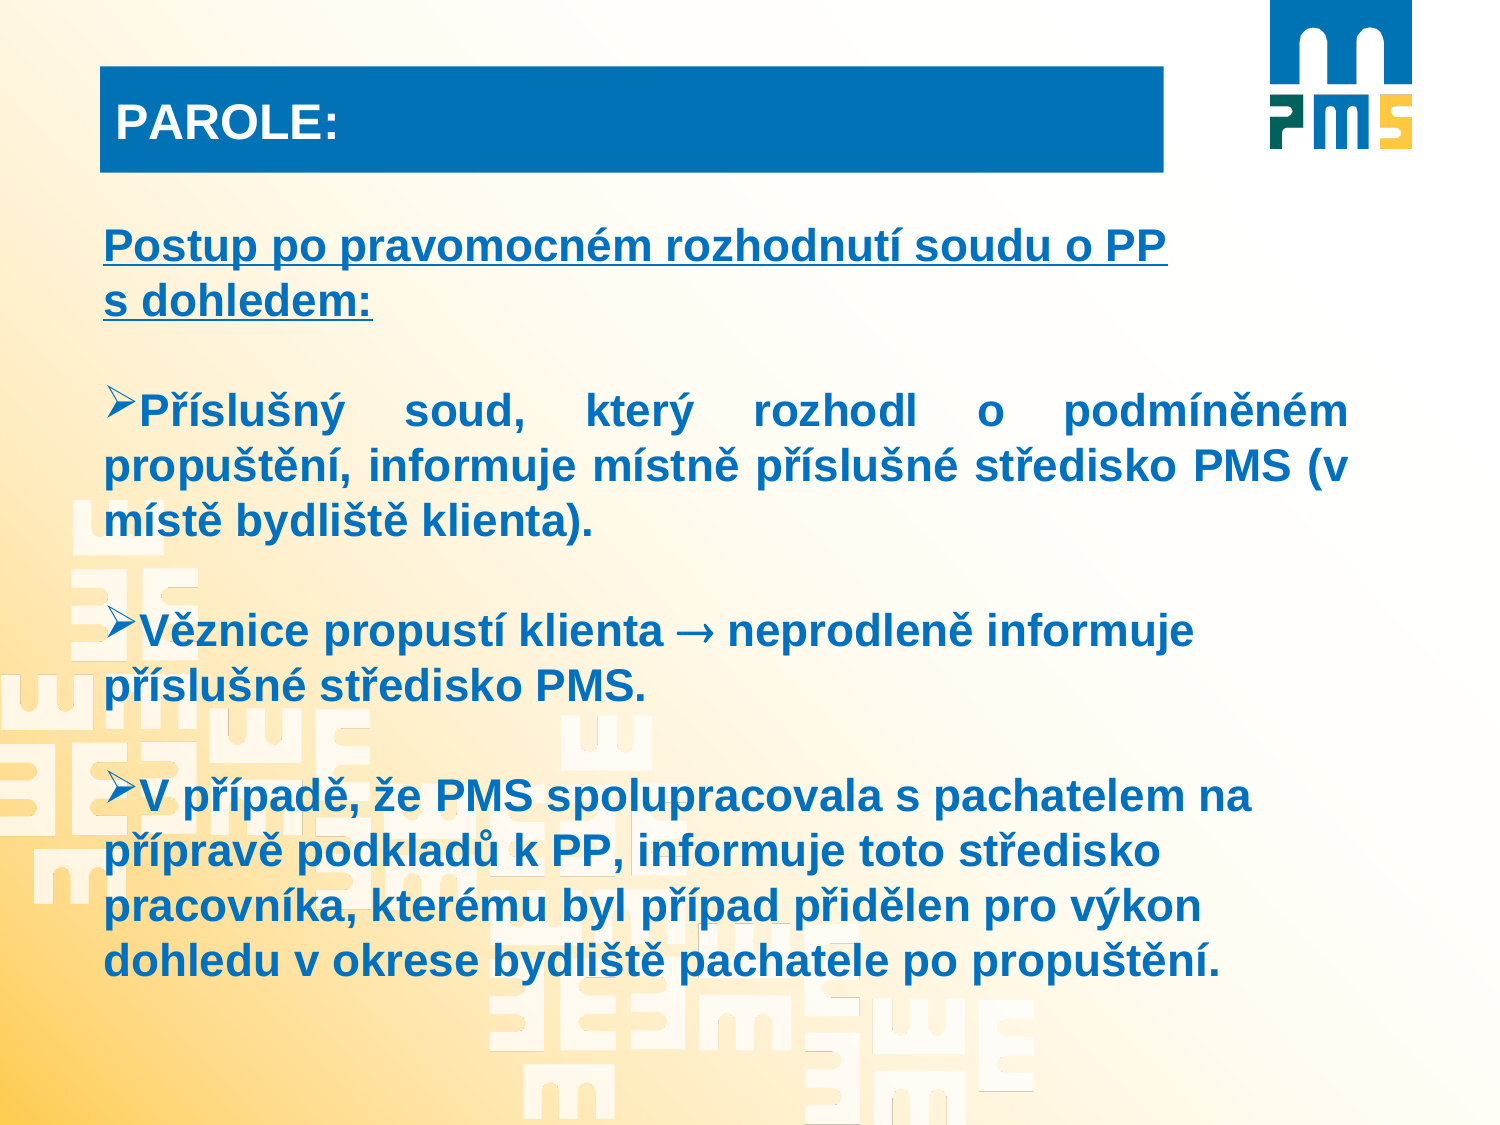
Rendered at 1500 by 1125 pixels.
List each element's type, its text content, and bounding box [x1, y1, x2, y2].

picture [0, 0, 1500, 1125]
text_box Postup po pravomocném rozhodnutí soudu o PP s dohledem: Příslušný soud, který rozhodl o podmíněném propuštění, informuje místně příslušné středisko PMS (v místě bydliště klienta). Věznice propustí klienta  neprodleně informuje příslušné středisko PMS. V případě, že PMS spolupracovala s pachatelem na přípravě podkladů k PP, informuje toto středisko pracovníka, kterému byl případ přidělen pro výkon dohledu v okrese bydliště pachatele po propuštění. [88, 207, 1365, 1059]
title PAROLE: [100, 66, 1164, 173]
